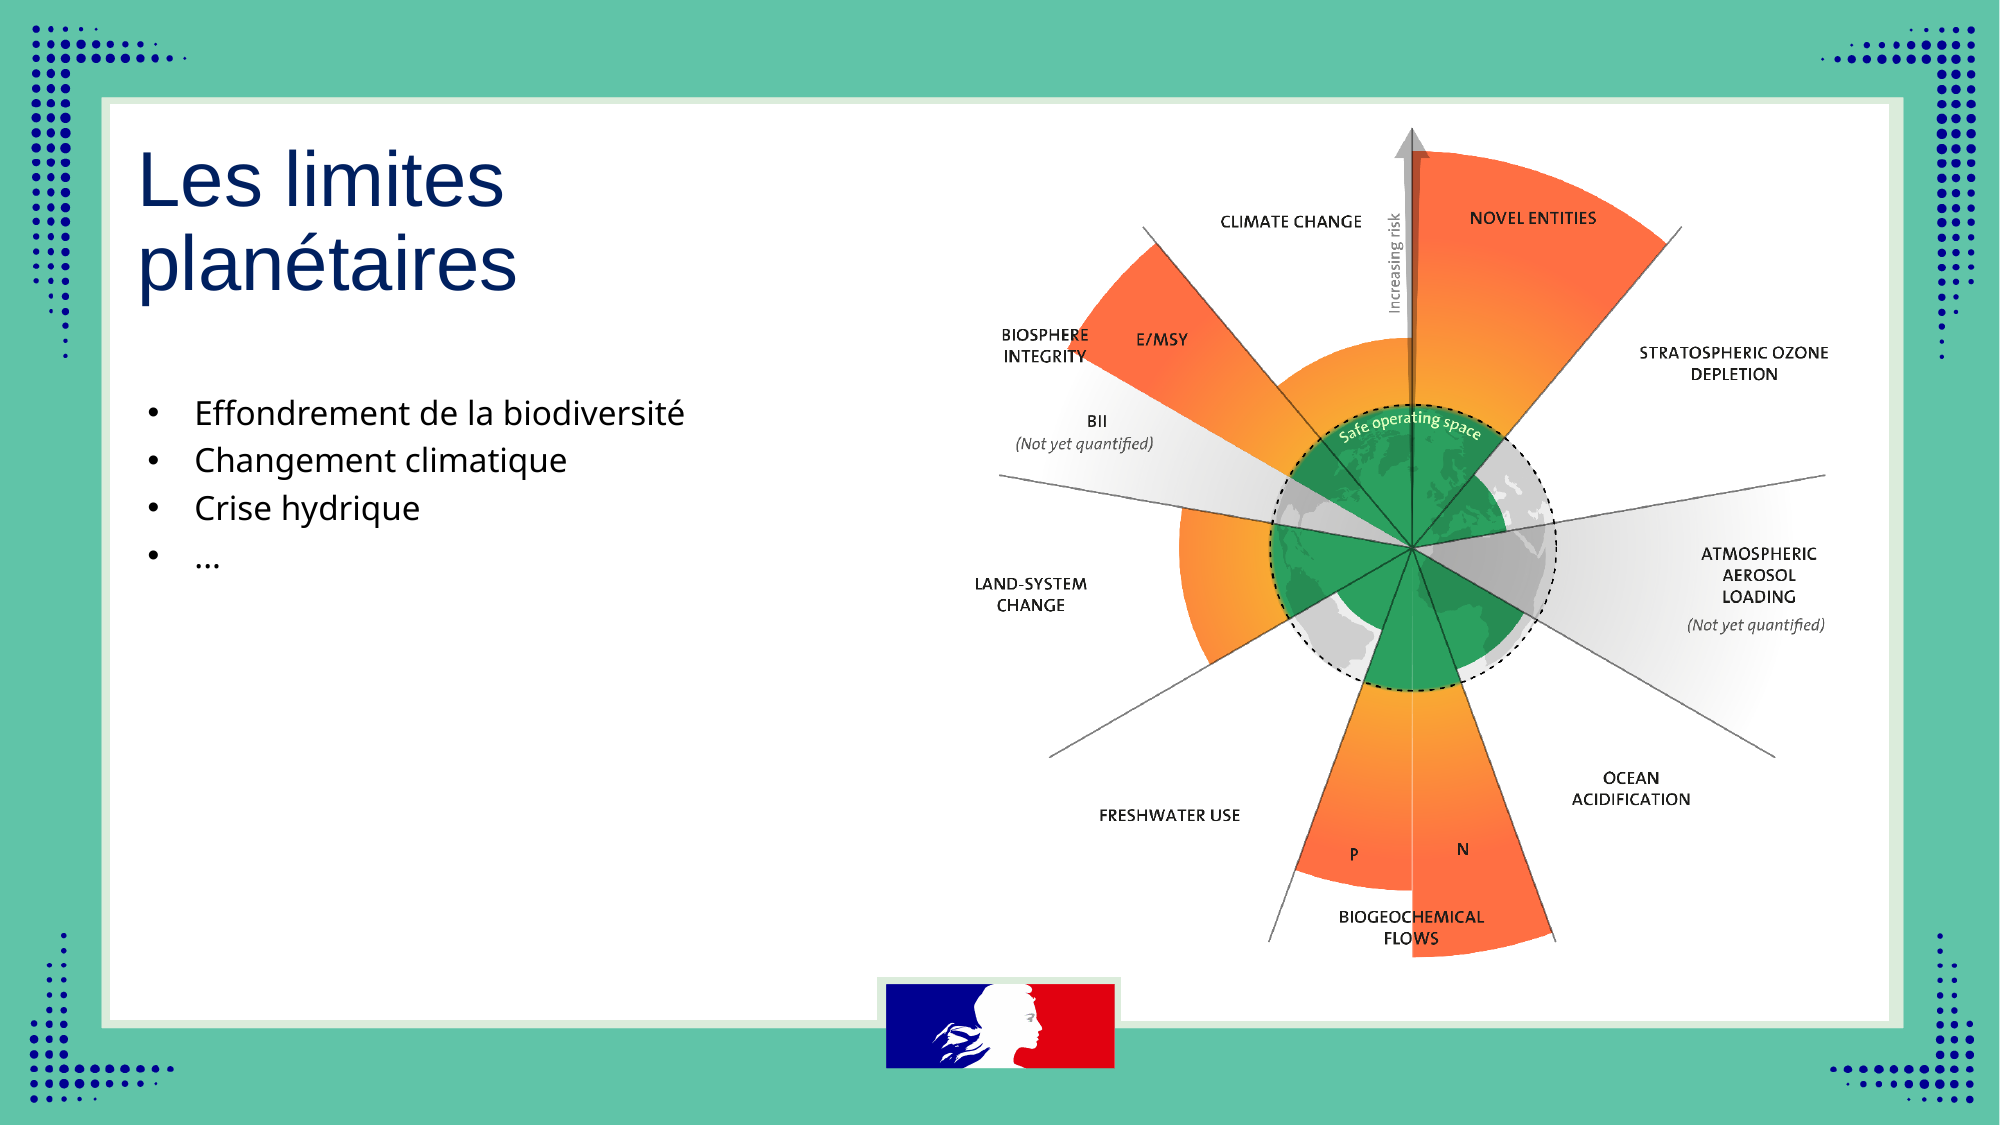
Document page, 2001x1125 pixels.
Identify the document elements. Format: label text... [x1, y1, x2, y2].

title Les limites planétaires [137, 129, 840, 318]
picture [0, 0, 2000, 1125]
text_box Effondrement de la biodiversité Changement climatique Crise hydrique ... [137, 373, 867, 891]
